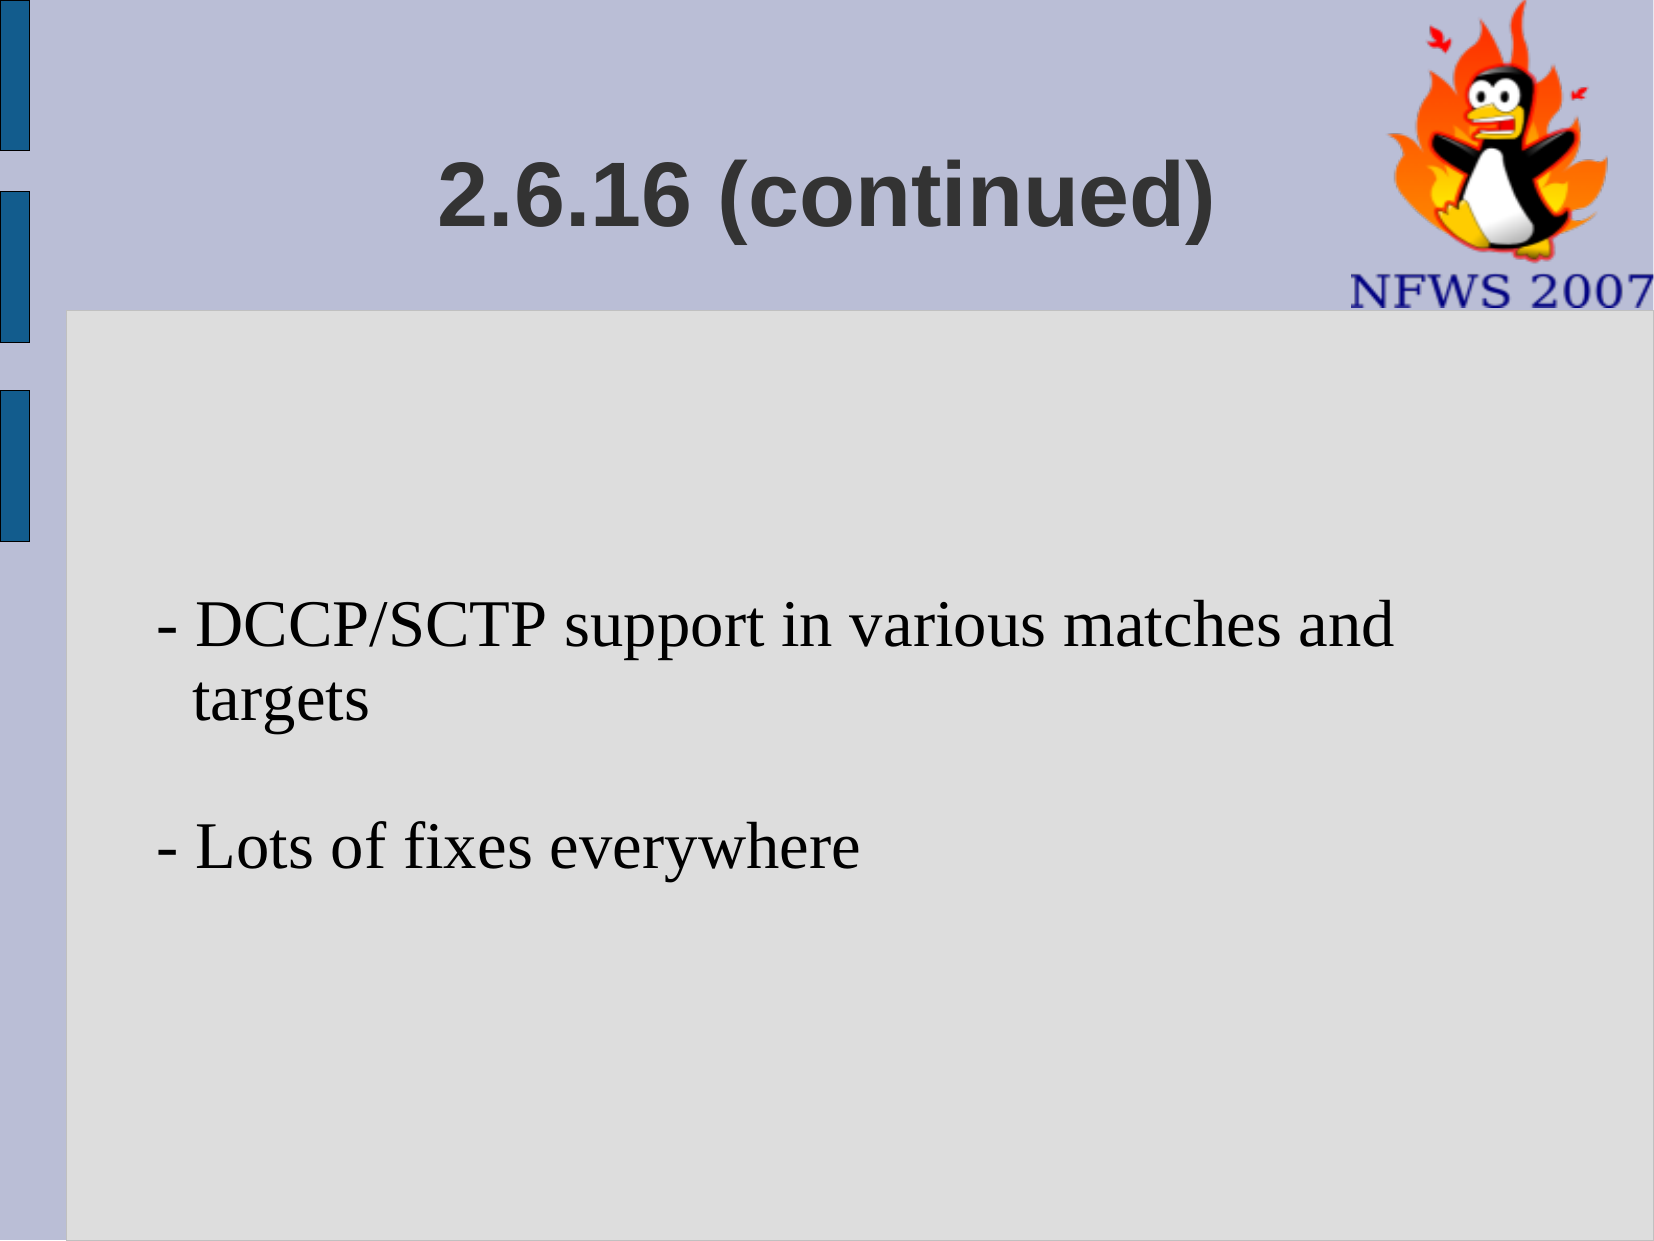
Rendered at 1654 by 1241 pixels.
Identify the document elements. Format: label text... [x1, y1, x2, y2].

title 2.6.16 (continued) [121, 98, 1351, 291]
subtitle - DCCP/SCTP support in various matches and targets - Lots of fixes everywhere [121, 352, 1534, 1119]
picture [1351, 0, 1654, 308]
